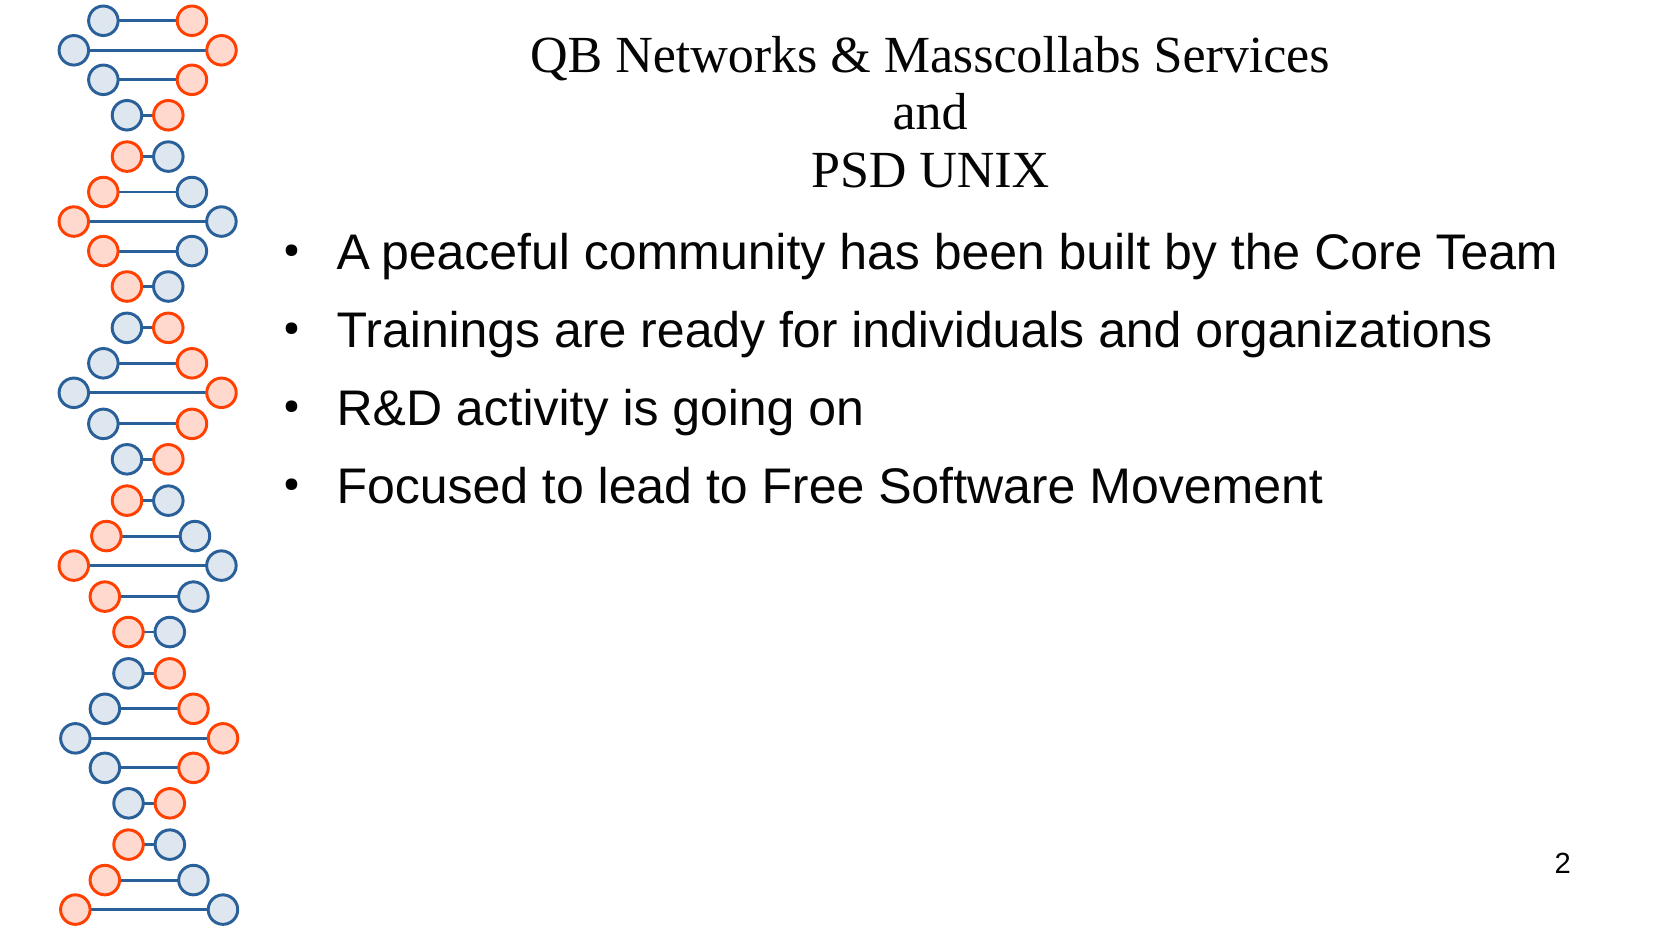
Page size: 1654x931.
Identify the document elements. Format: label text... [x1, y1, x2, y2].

list A peaceful community has been built by the Core Team Trainings are ready for individuals and organizations R&D activity is going on Focused to lead to Free Software Movement [265, 224, 1595, 764]
title QB Networks & Masscollabs Services and PSD UNIX [265, 25, 1595, 199]
